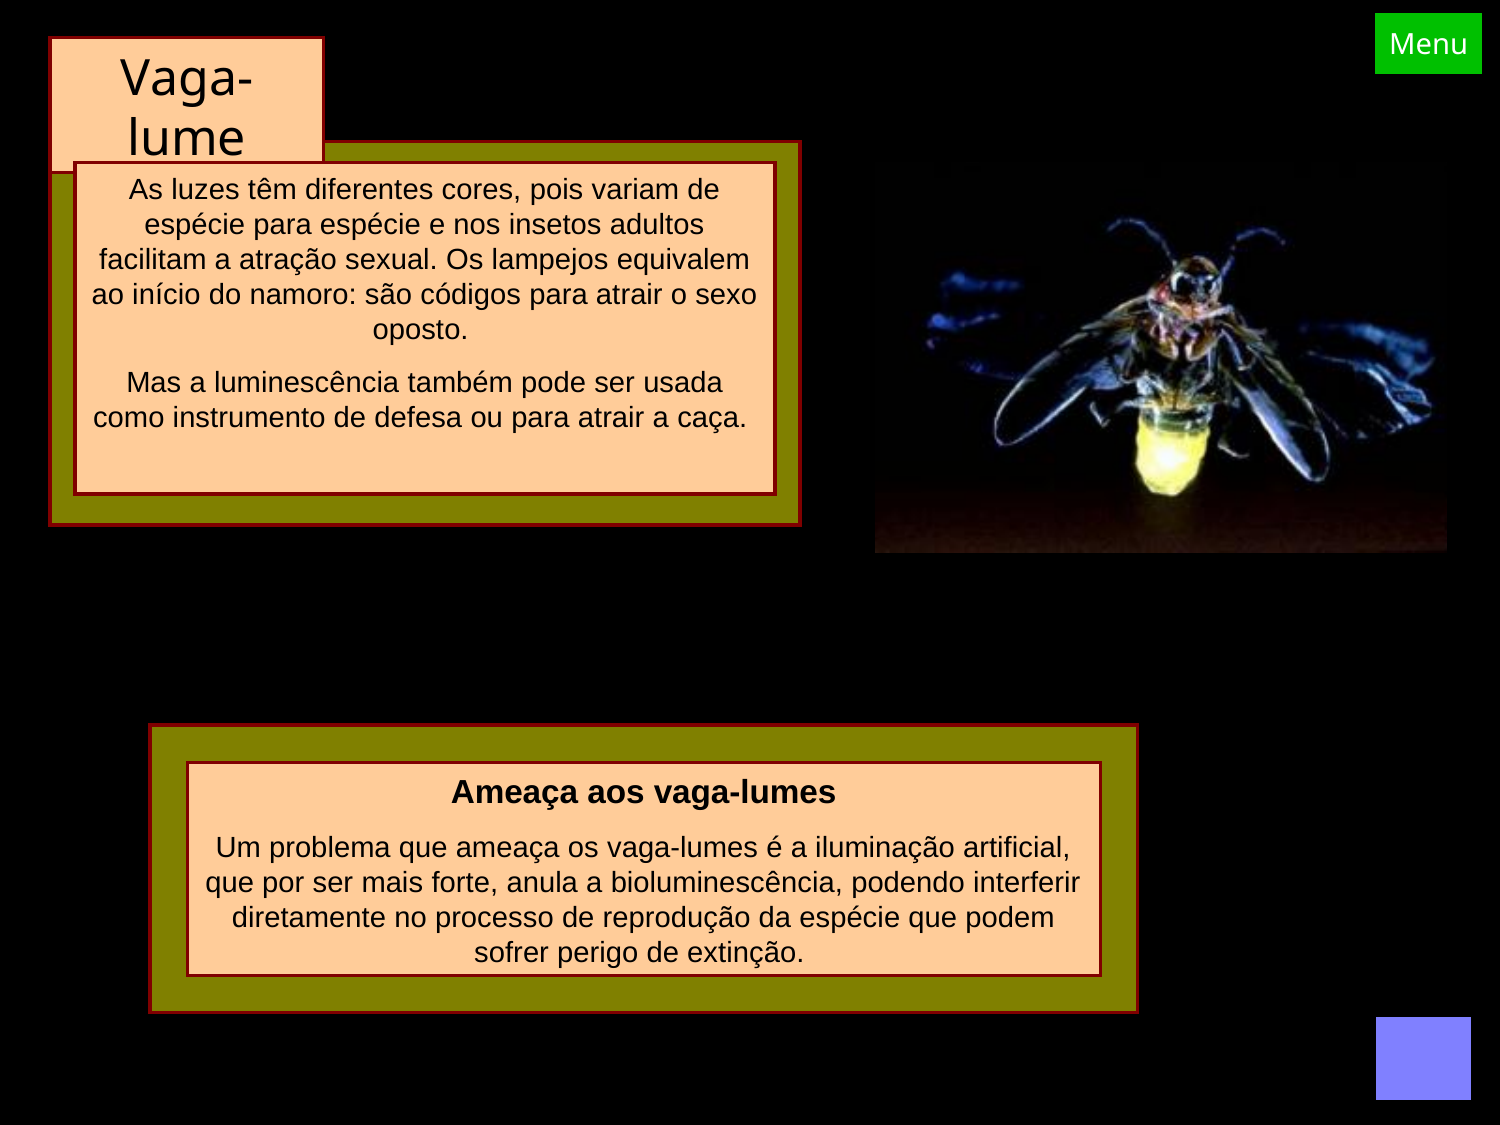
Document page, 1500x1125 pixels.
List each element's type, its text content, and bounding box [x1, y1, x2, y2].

text_box Vaga-lume [50, 37, 324, 173]
text_box As luzes têm diferentes cores, pois variam de espécie para espécie e nos insetos adultos facilitam a atração sexual. Os lampejos equivalem ao início do namoro: são códigos para atrair o sexo oposto. Mas a luminescência também pode ser usada como instrumento de defesa ou para atrair a caça. [74, 162, 775, 494]
text_box [150, 725, 1138, 1013]
text_box Ameaça aos vaga-lumes Um problema que ameaça os vaga-lumes é a iluminação artificial, que por ser mais forte, anula a bioluminescência, podendo interferir diretamente no processo de reprodução da espécie que podem sofrer perigo de extinção. [187, 762, 1101, 976]
text_box [50, 141, 801, 526]
picture [875, 162, 1447, 553]
